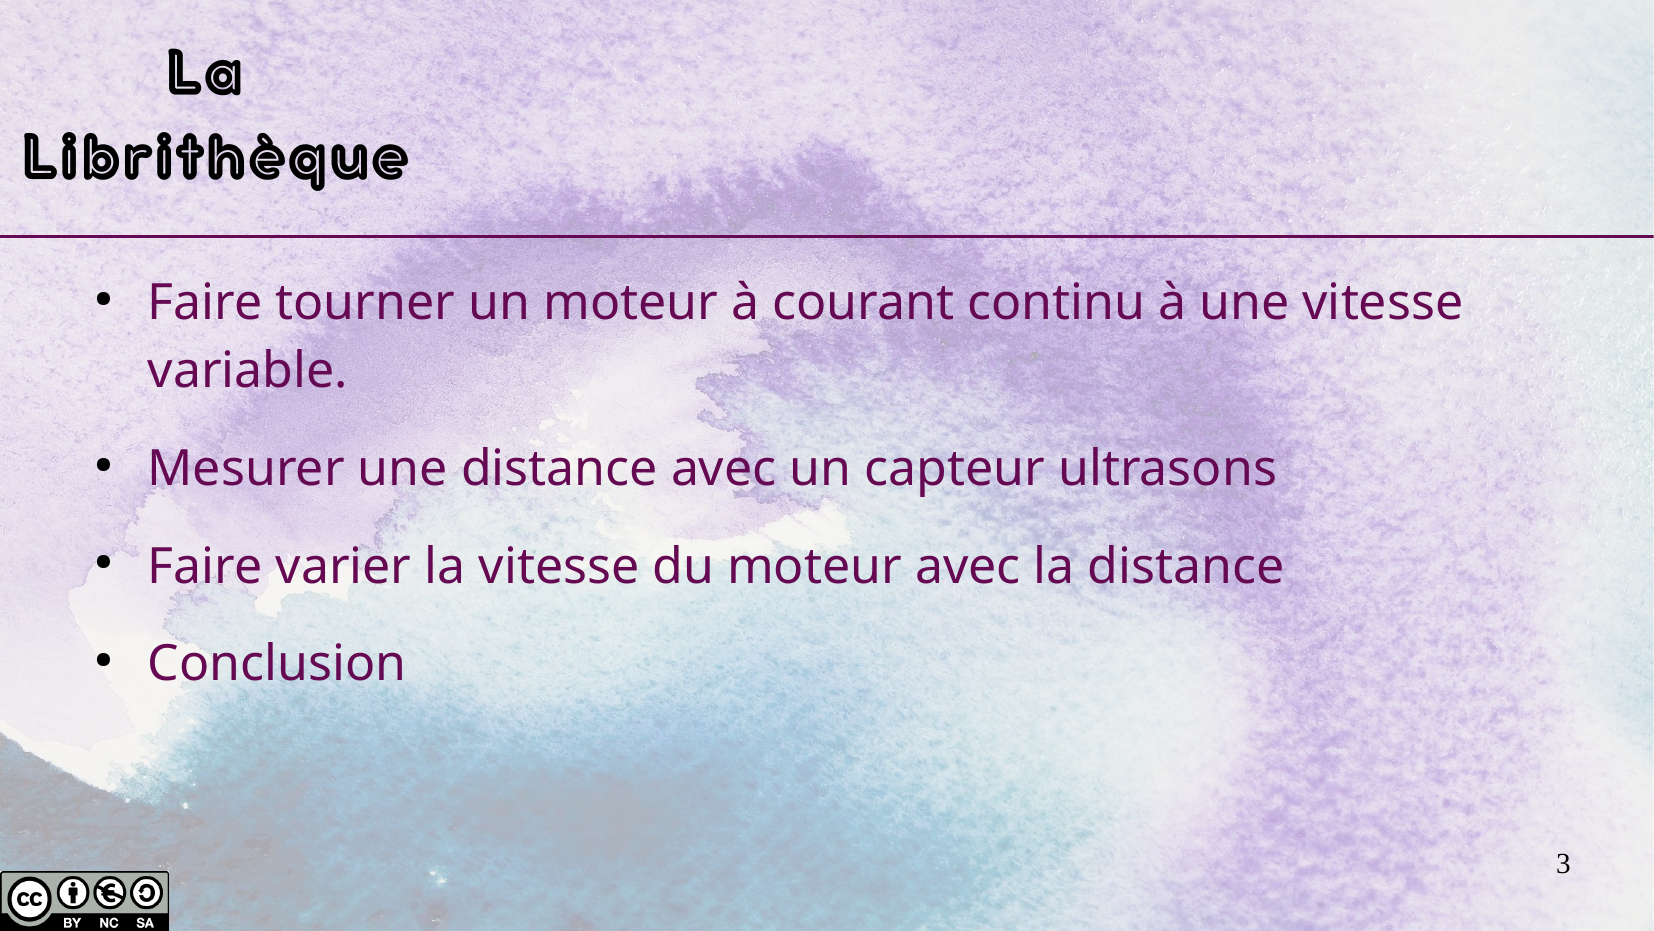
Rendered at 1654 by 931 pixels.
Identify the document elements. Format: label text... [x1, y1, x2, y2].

picture [4, 46, 431, 193]
list Faire tourner un moteur à courant continu à une vitesse variable. Mesurer une distance avec un capteur ultrasons Faire varier la vitesse du moteur avec la distance Conclusion [76, 265, 1565, 827]
picture [0, 871, 169, 931]
